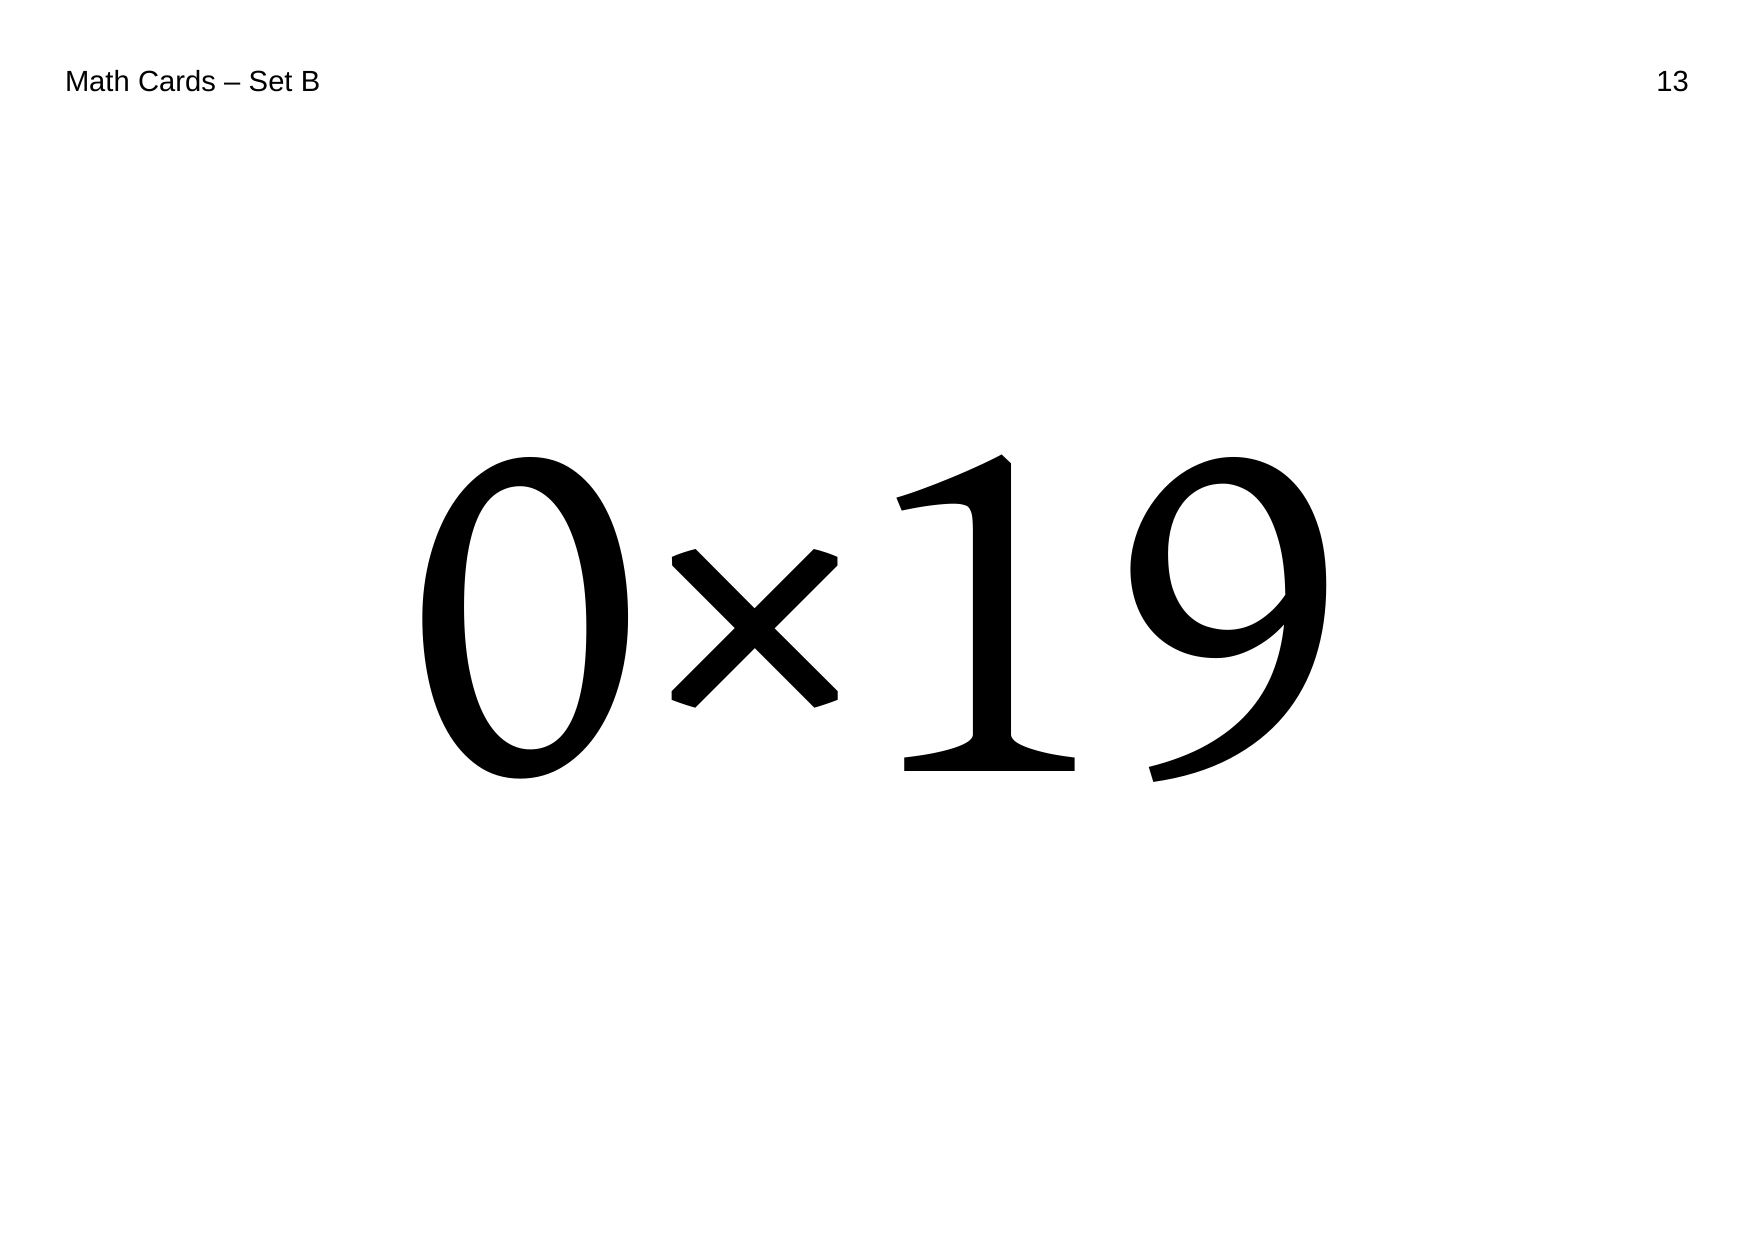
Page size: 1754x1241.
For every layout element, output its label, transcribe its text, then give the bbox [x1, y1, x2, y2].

text_box 13 [1650, 59, 1695, 104]
text_box Math Cards – Set B [59, 59, 328, 104]
text_box 0×19 [397, 318, 1357, 922]
